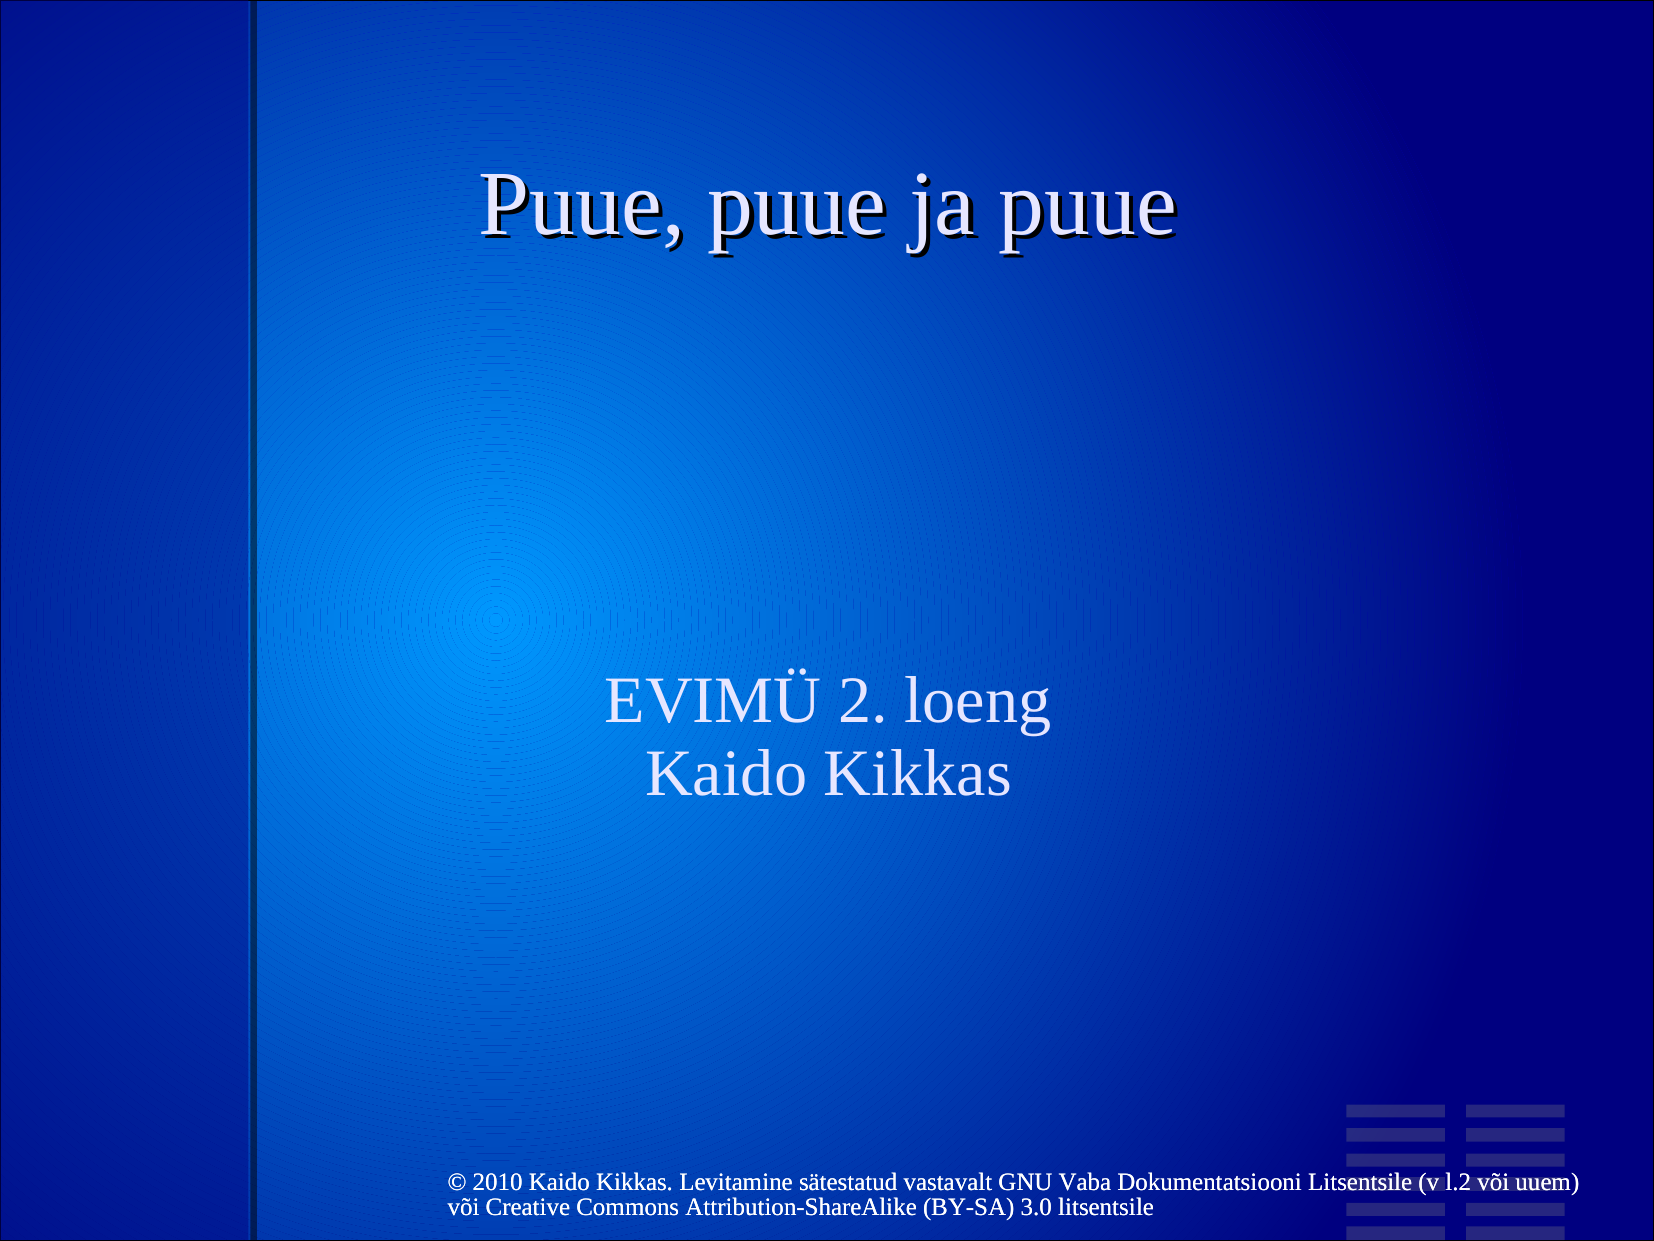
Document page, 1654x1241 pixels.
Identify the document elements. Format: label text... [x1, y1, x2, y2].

title Puue, puue ja puue [122, 99, 1535, 307]
text_box © 2010 Kaido Kikkas. Levitamine sätestatud vastavalt GNU Vaba Dokumentatsiooni Litsentsile (v l.2 või uuem) või Creative Commons Attribution-ShareAlike (BY-SA) 3.0 litsentsile‏ [447, 1169, 1598, 1198]
subtitle EVIMÜ 2. loeng Kaido Kikkas [122, 346, 1535, 1128]
